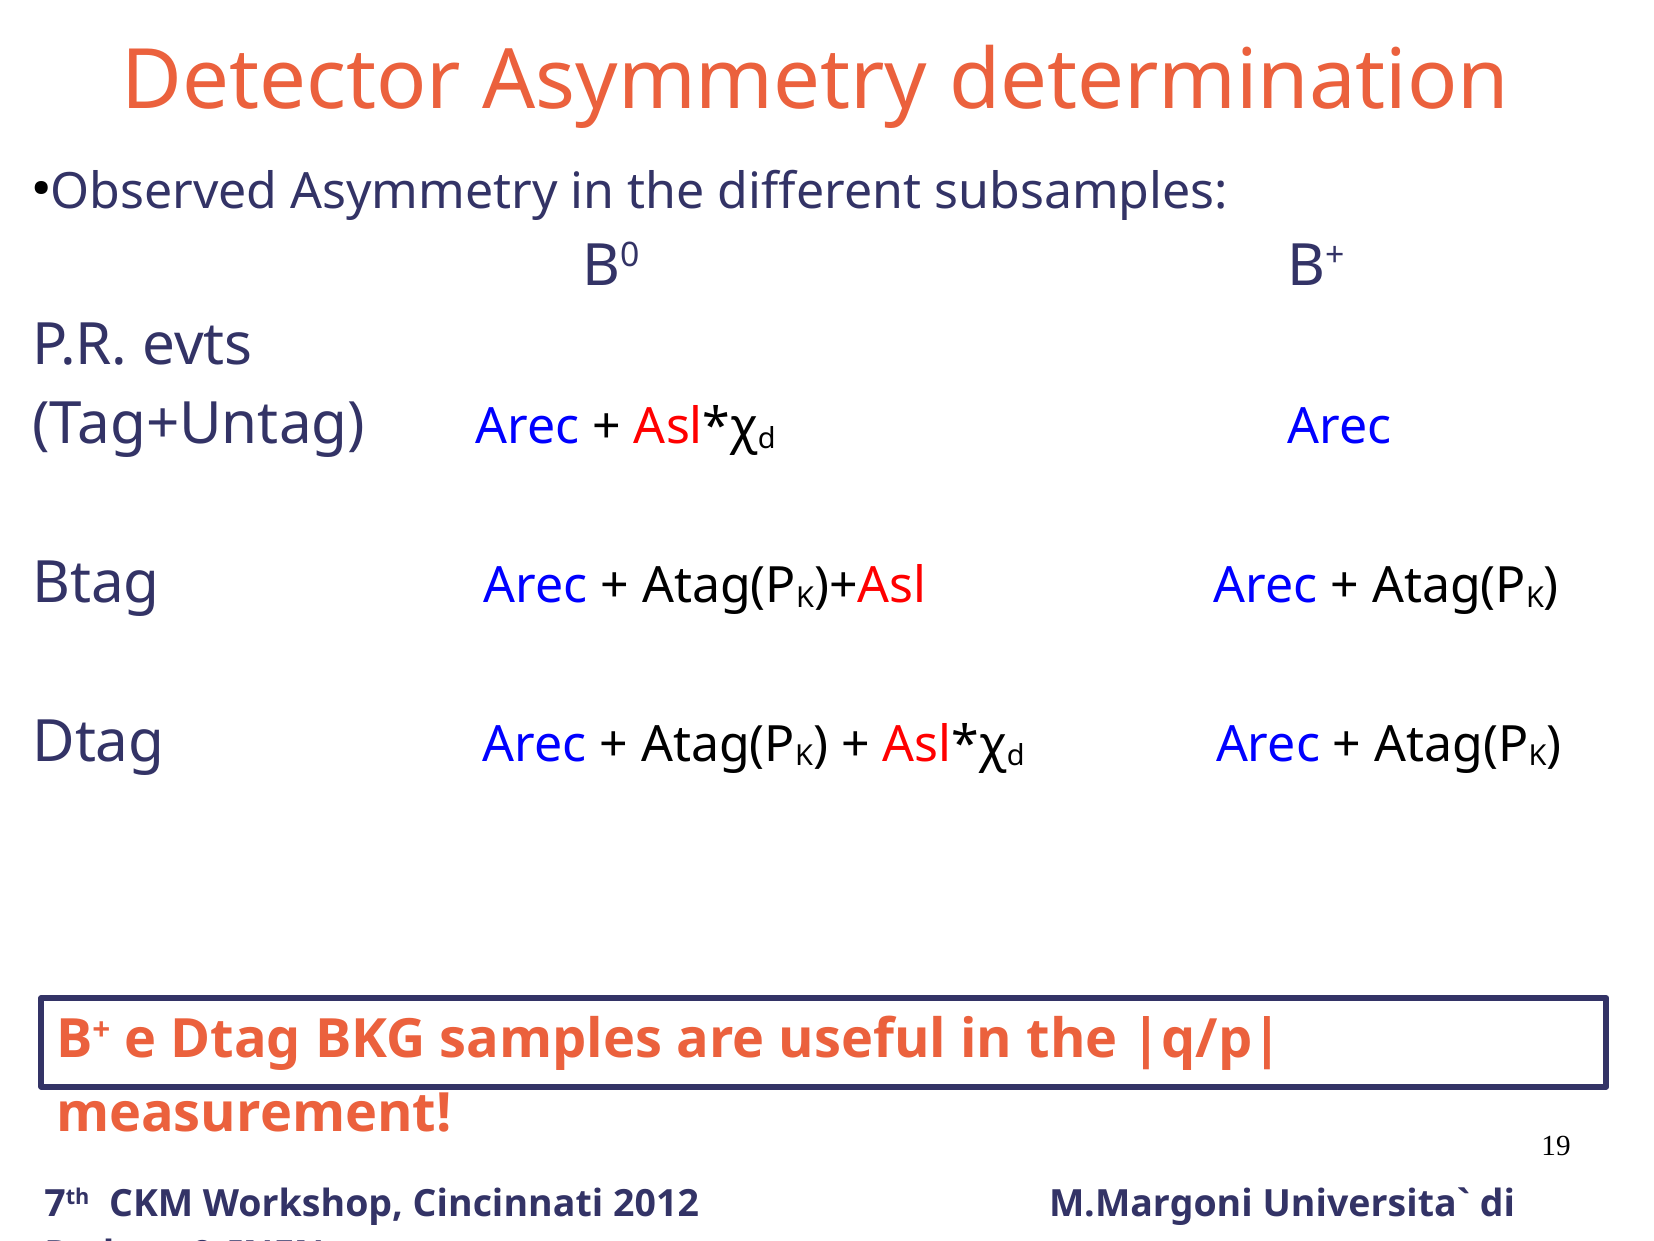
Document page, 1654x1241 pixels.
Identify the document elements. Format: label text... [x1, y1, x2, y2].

text_box Observed Asymmetry in the different subsamples: B0 B+ P.R. evts (Tag+Untag) Arec + Asl*χd Arec Btag Arec + Atag(PK)+Asl Arec + Atag(PK) Dtag Arec + Atag(PK) + Asl*χd Arec + Atag(PK) [17, 147, 1642, 1119]
text_box B+ e Dtag BKG samples are useful in the |q/p| measurement! [41, 992, 1654, 1093]
text_box 7th CKM Workshop, Cincinnati 2012 M.Margoni Universita` di Padova & INFN [29, 1169, 1625, 1241]
title Detector Asymmetry determination [82, 0, 1571, 173]
